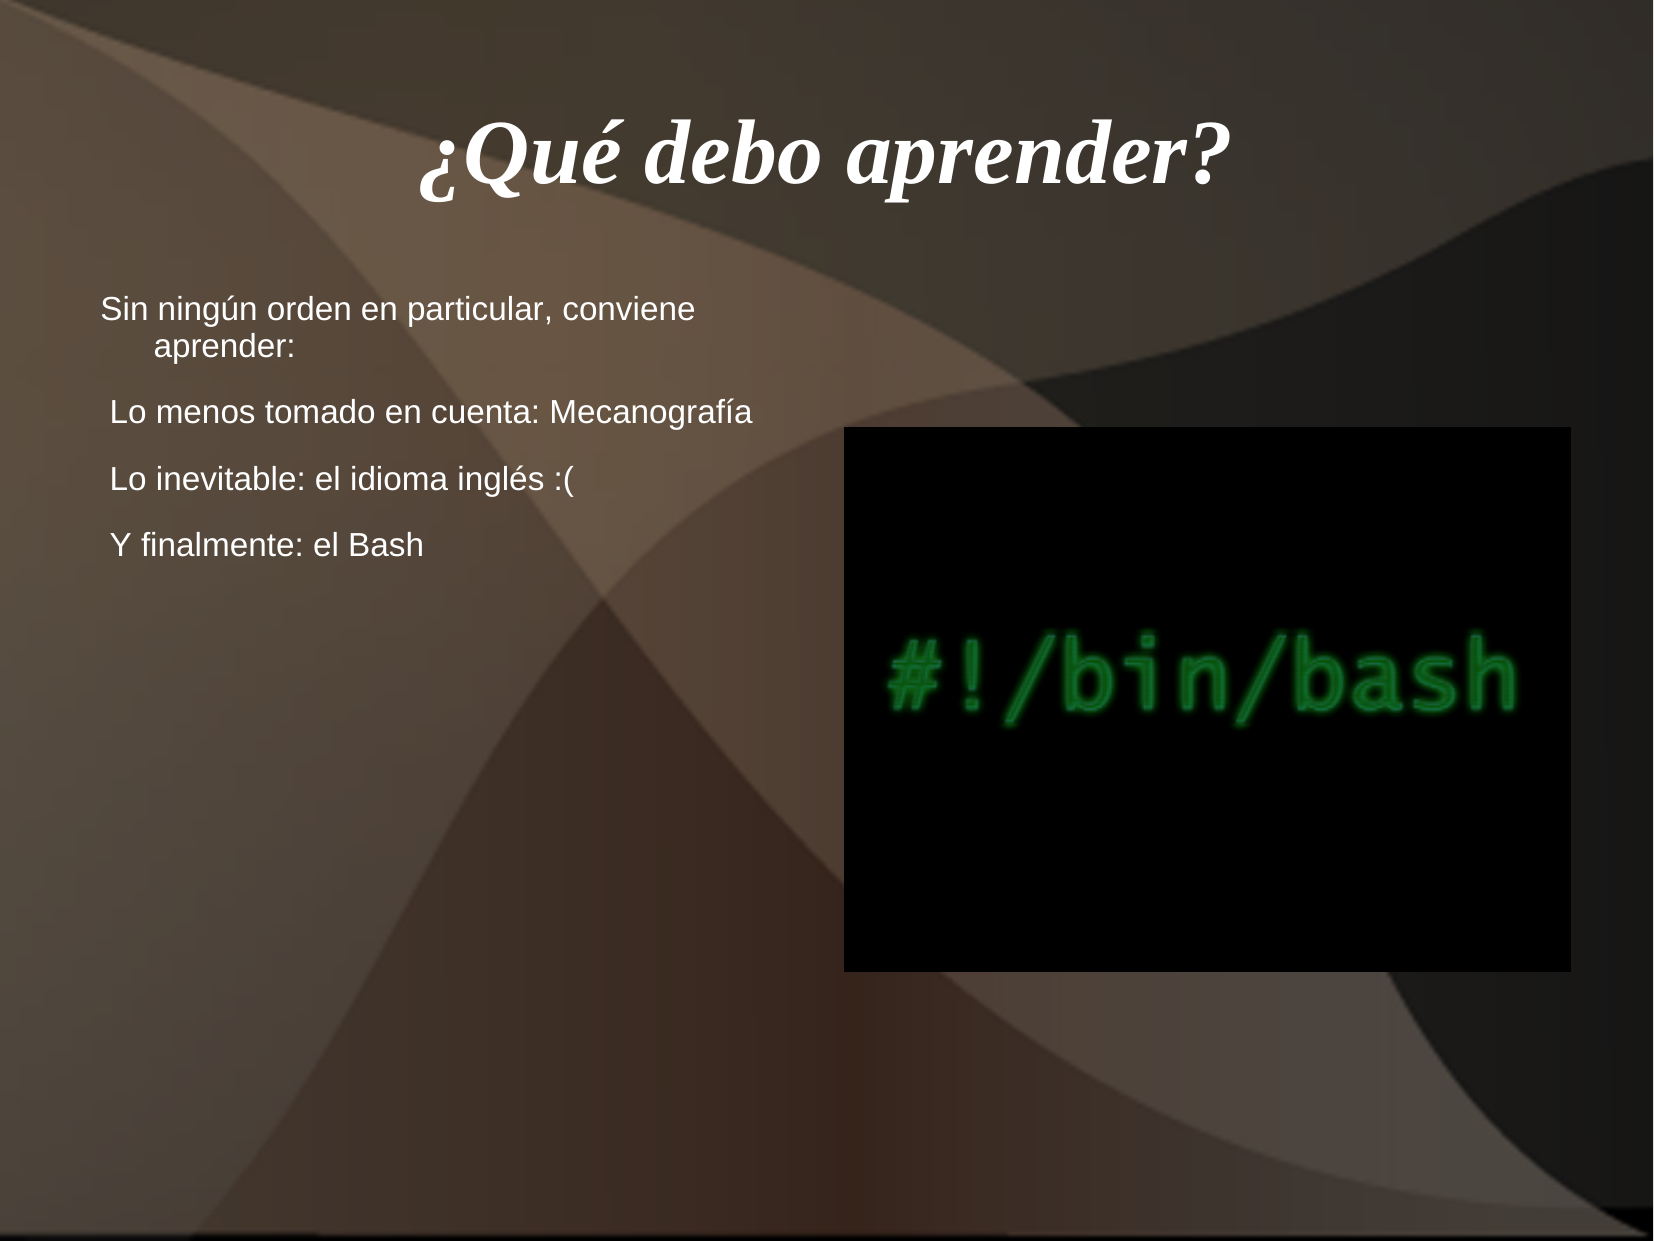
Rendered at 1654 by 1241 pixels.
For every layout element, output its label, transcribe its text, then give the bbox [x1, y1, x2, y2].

title ¿Qué debo aprender? [82, 49, 1571, 257]
list Sin ningún orden en particular, conviene aprender: Lo menos tomado en cuenta: Mecanografía Lo inevitable: el idioma inglés :( Y finalmente: el Bash [82, 290, 809, 1109]
picture [0, 0, 1654, 1241]
